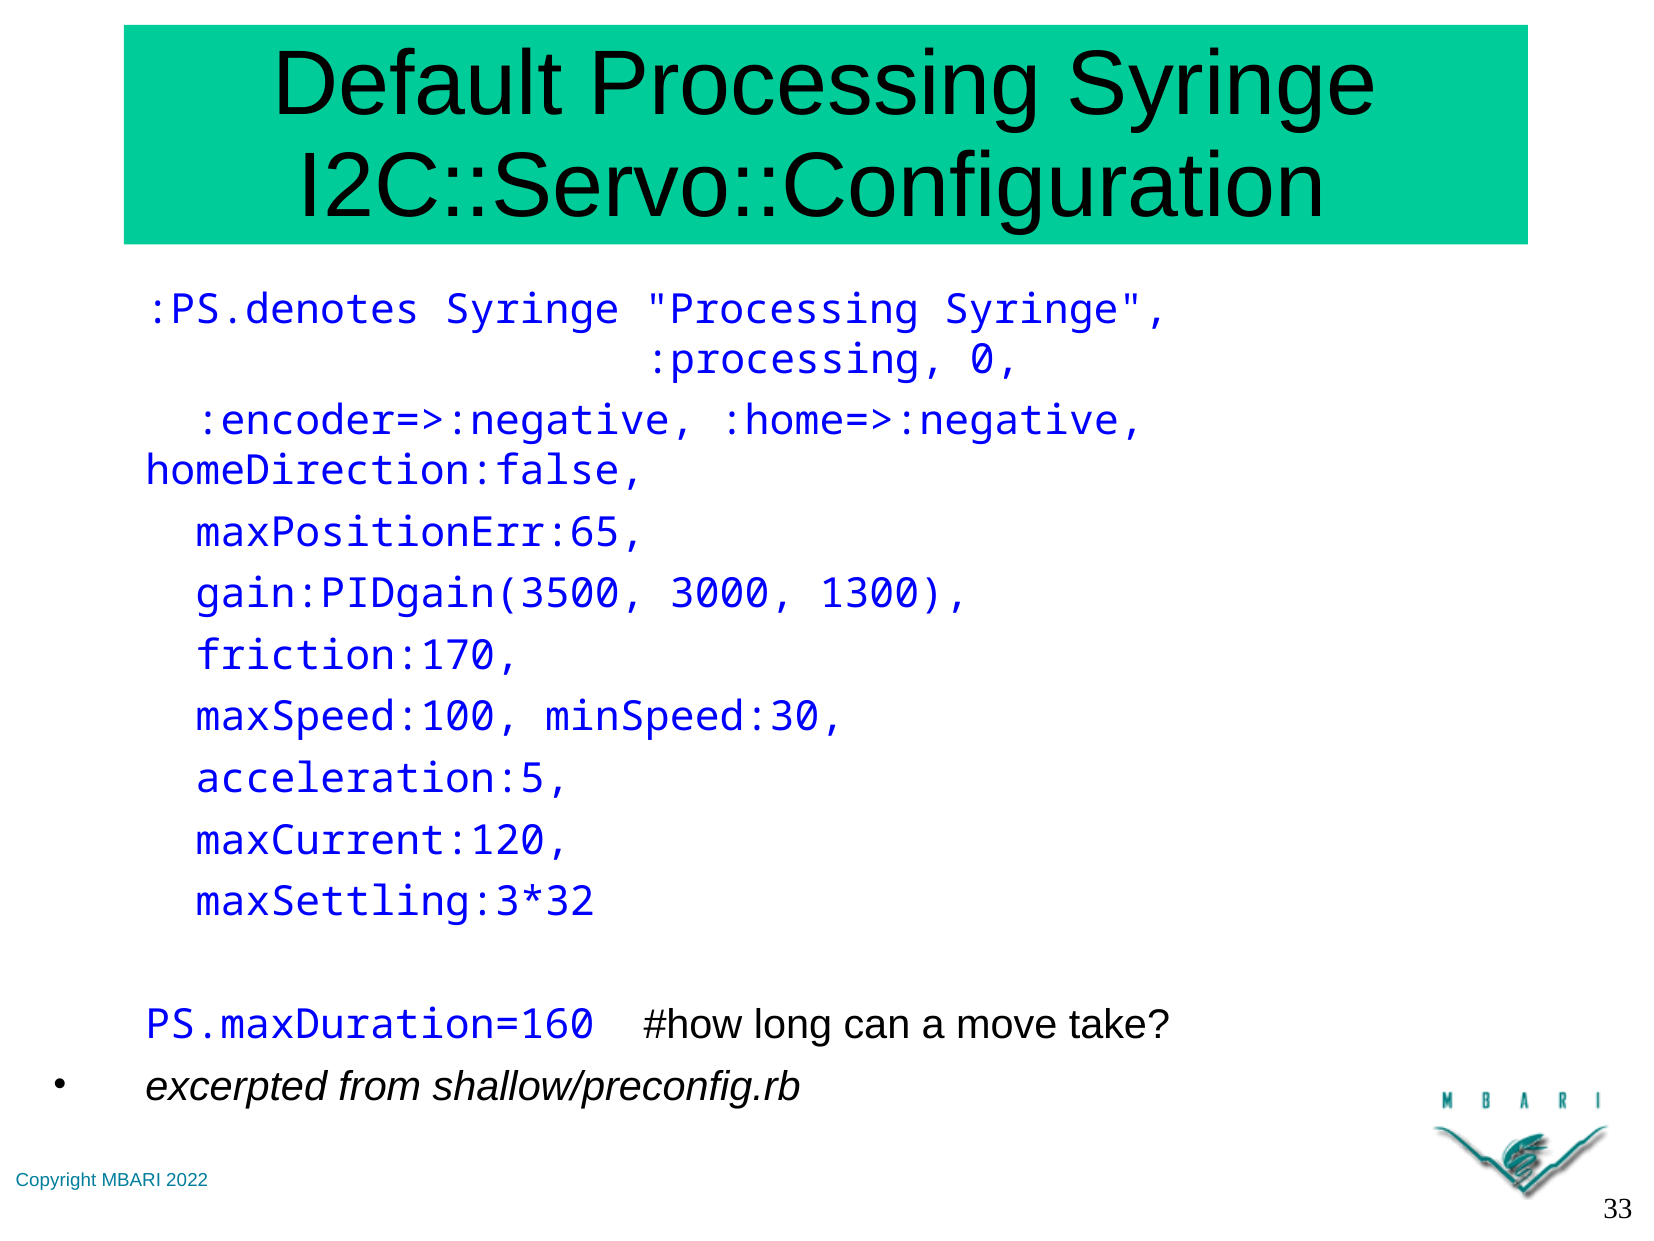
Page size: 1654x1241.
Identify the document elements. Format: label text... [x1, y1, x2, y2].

list :PS.denotes Syringe "Processing Syringe", :processing, 0, :encoder=>:negative, :home=>:negative, homeDirection:false, maxPositionErr:65, gain:PIDgain(3500, 3000, 1300), friction:170, maxSpeed:100, minSpeed:30, acceleration:5, maxCurrent:120, maxSettling:3*32 PS.maxDuration=160 #how long can a move take? excerpted from shallow/preconfig.rb [37, 274, 1651, 1126]
title Default Processing Syringe I2C::Servo::Configuration [123, 24, 1528, 245]
picture [1426, 1126, 1613, 1200]
